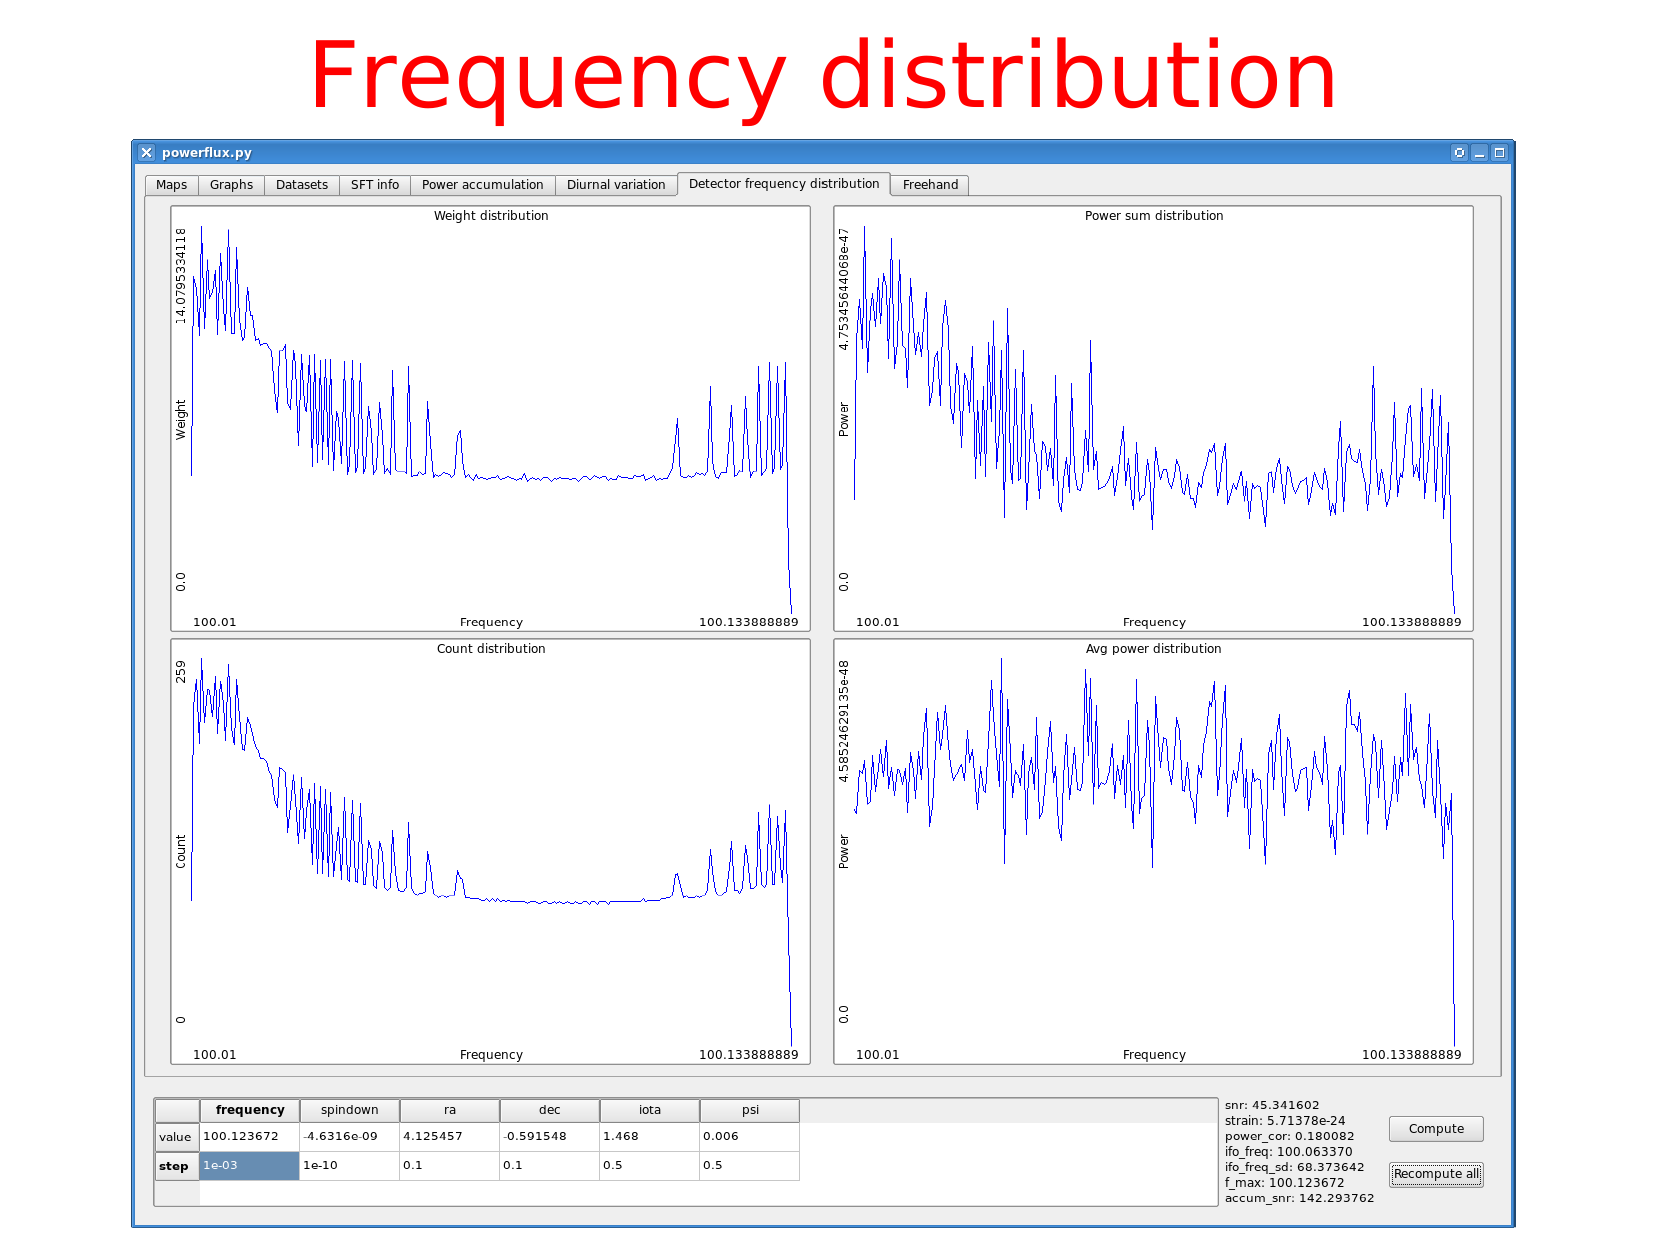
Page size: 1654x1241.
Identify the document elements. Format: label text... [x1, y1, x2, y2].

picture [131, 139, 1516, 1228]
title Frequency distribution [80, 0, 1569, 173]
